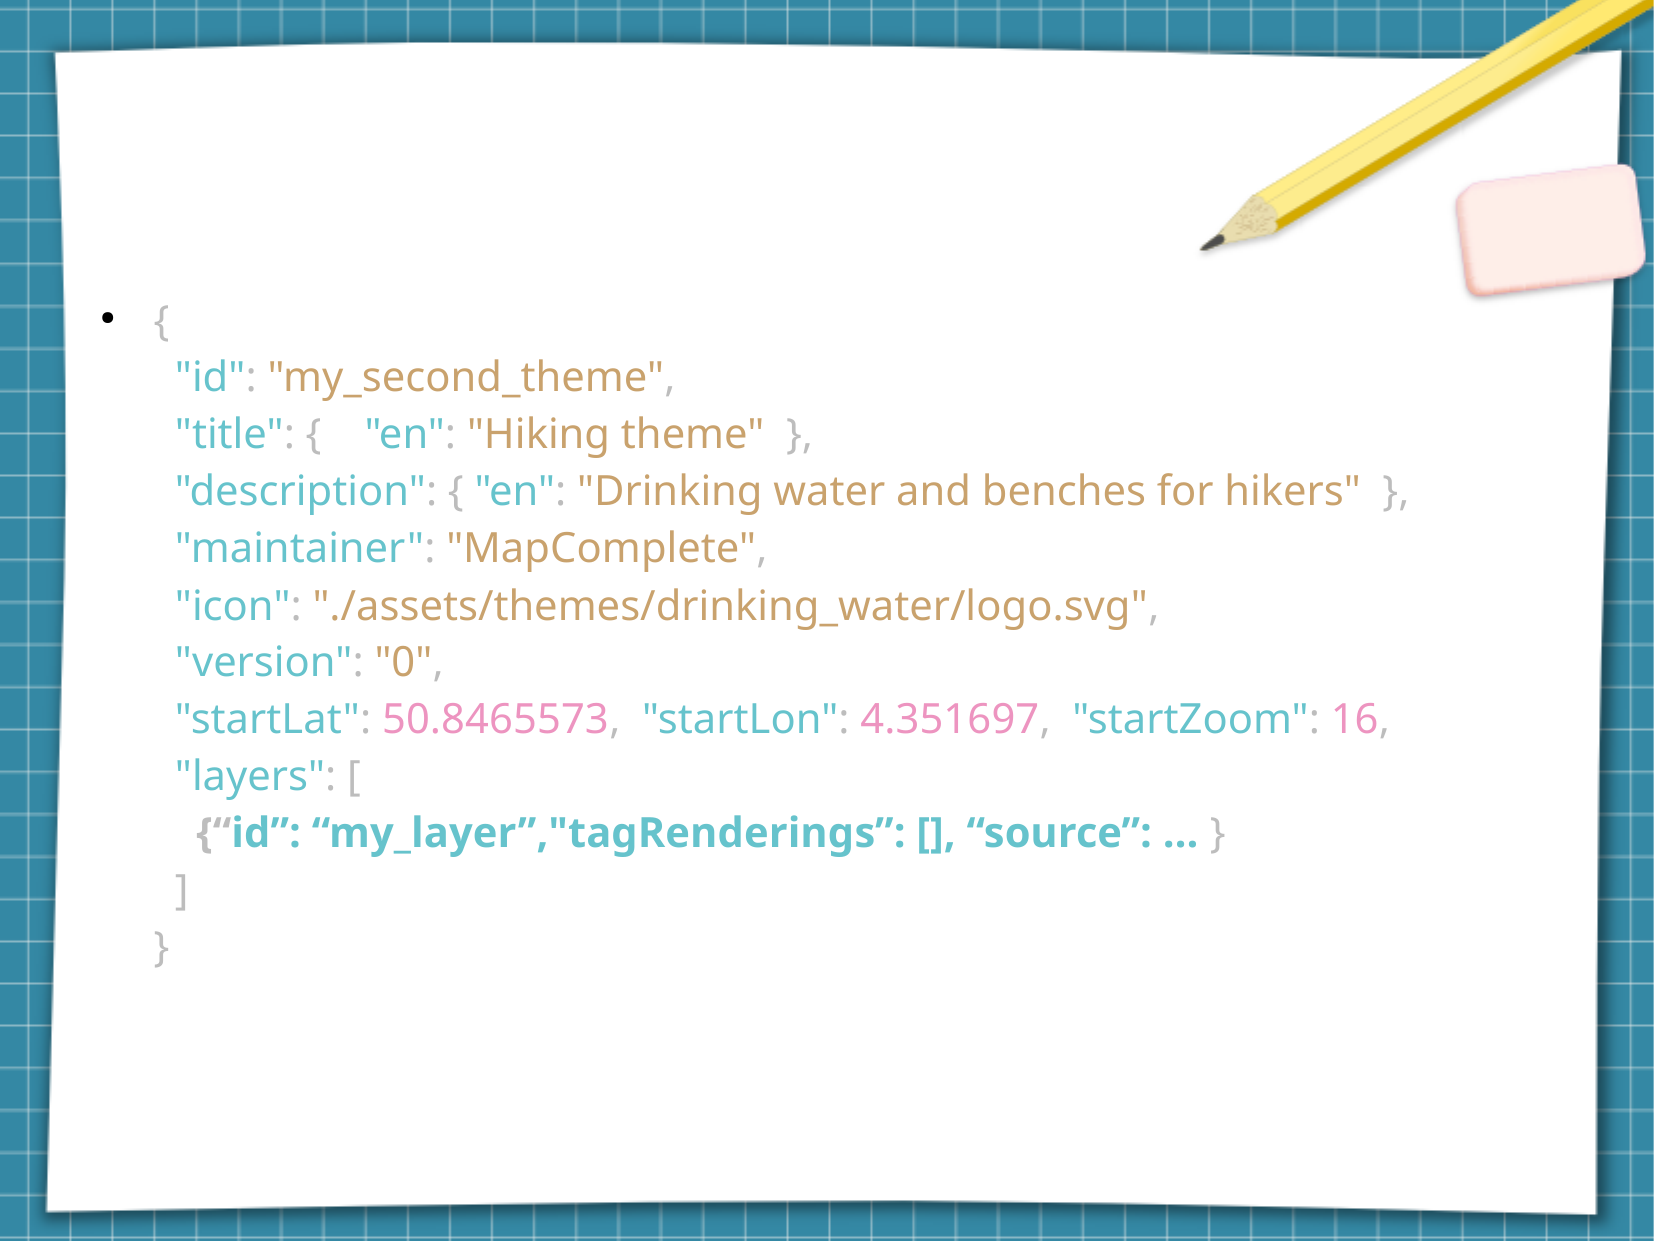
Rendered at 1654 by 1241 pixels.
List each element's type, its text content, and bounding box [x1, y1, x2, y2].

list { "id": "my_second_theme", "title": { "en": "Hiking theme" }, "description": { "en": "Drinking water and benches for hikers" }, "maintainer": "MapComplete", "icon": "./assets/themes/drinking_water/logo.svg", "version": "0", "startLat": 50.8465573, "startLon": 4.351697, "startZoom": 16, "layers": [ {“id”: “my_layer”,"tagRenderings”: [], “source”: … } ] } [82, 290, 1571, 1186]
picture [0, 0, 1654, 1241]
